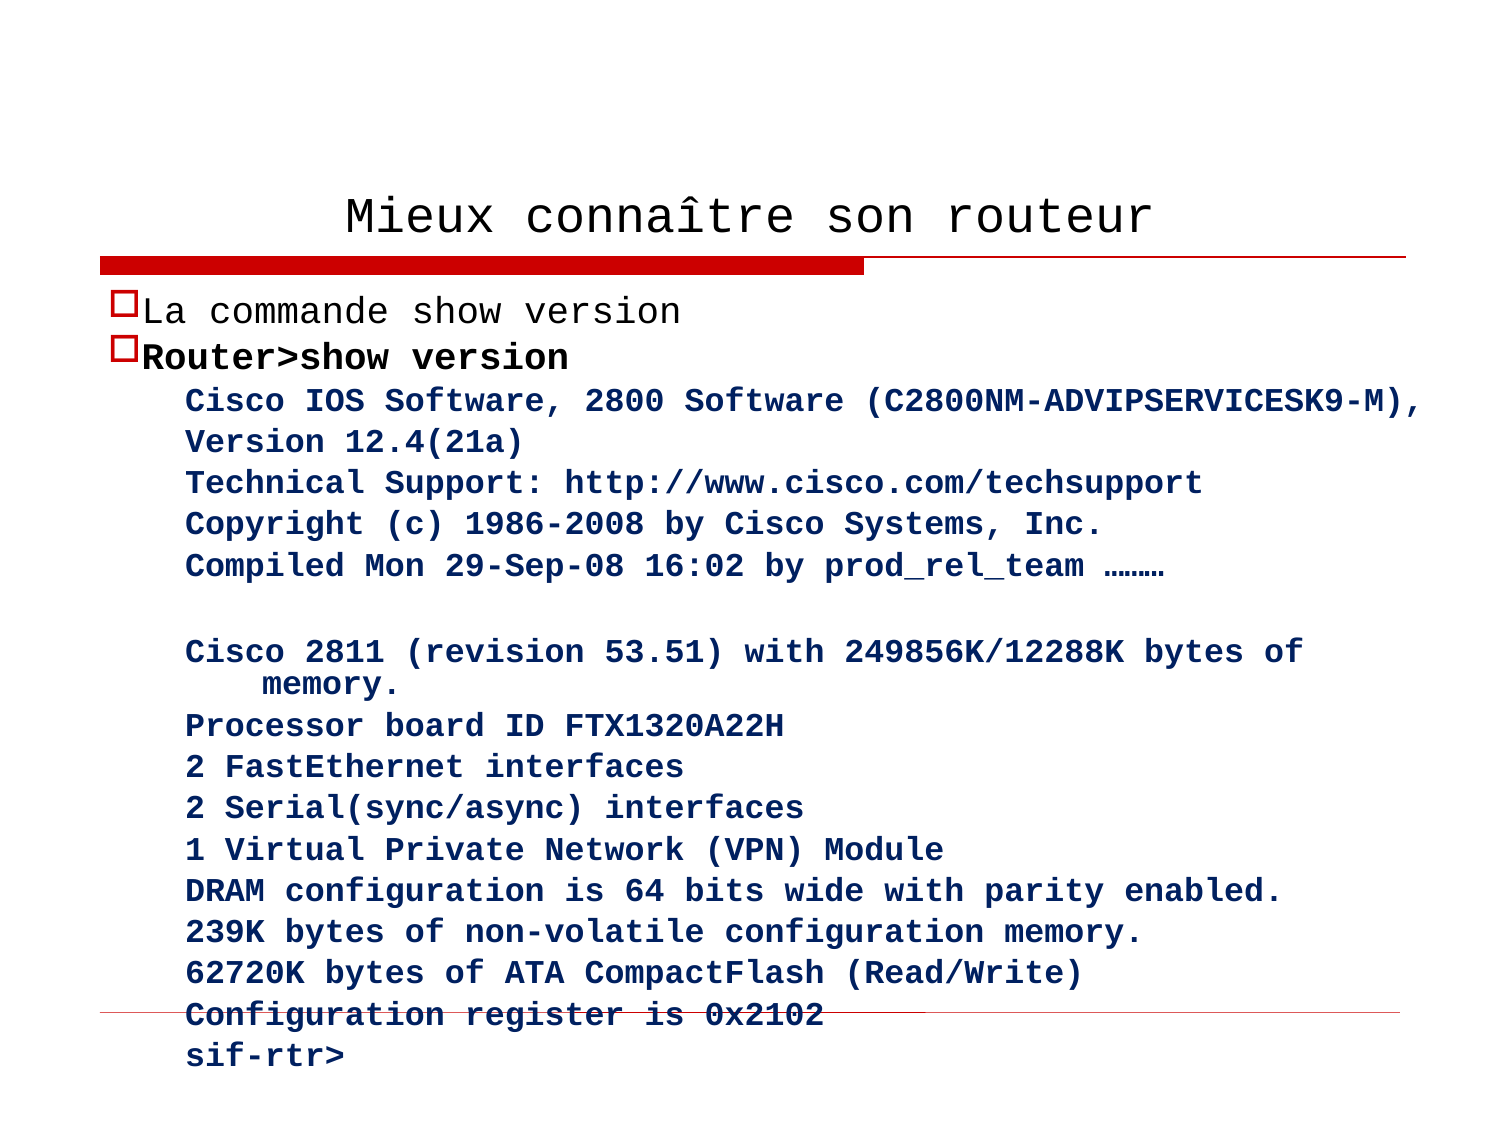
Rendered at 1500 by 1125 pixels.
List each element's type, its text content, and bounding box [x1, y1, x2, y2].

list La commande show version Router>show version Cisco IOS Software, 2800 Software (C2800NM-ADVIPSERVICESK9-M), Version 12.4(21a) Technical Support: http://www.cisco.com/techsupport Copyright (c) 1986-2008 by Cisco Systems, Inc. Compiled Mon 29-Sep-08 16:02 by prod_rel_team ……… Cisco 2811 (revision 53.51) with 249856K/12288K bytes of memory. Processor board ID FTX1320A22H 2 FastEthernet interfaces 2 Serial(sync/async) interfaces 1 Virtual Private Network (VPN) Module DRAM configuration is 64 bits wide with parity enabled. 239K bytes of non-volatile configuration memory. 62720K bytes of ATA CompactFlash (Read/Write) Configuration register is 0x2102 sif-rtr> [92, 287, 1450, 1040]
title Mieux connaître son routeur [94, 50, 1407, 250]
